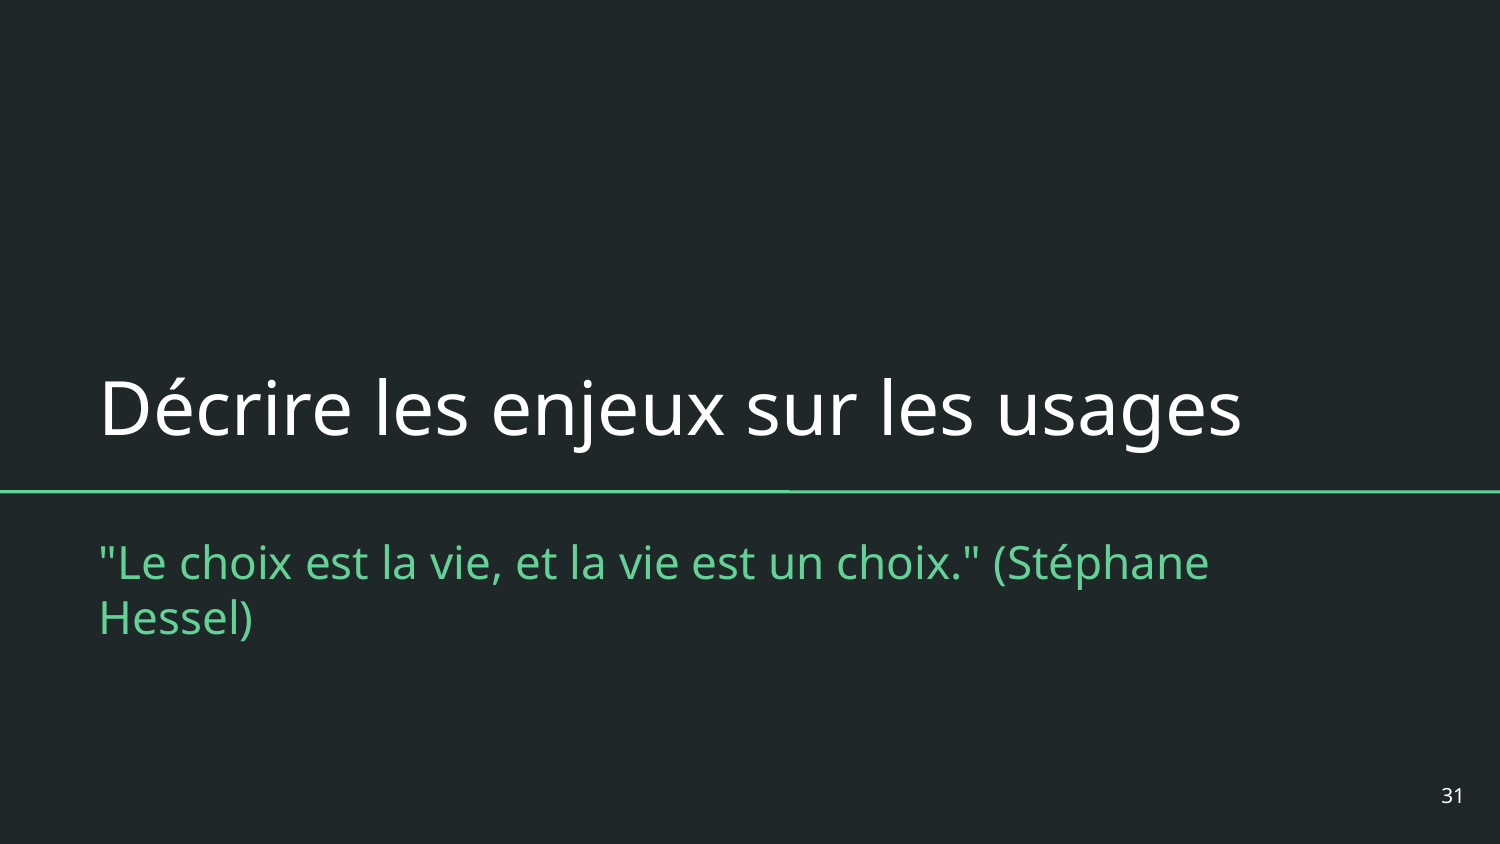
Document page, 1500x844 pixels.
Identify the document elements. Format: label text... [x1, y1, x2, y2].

text_box "Le choix est la vie, et la vie est un choix." (Stéphane Hessel) [83, 518, 1359, 730]
title Décrire les enjeux sur les usages [83, 337, 1417, 466]
slide_number <numéro> [1389, 764, 1480, 830]
